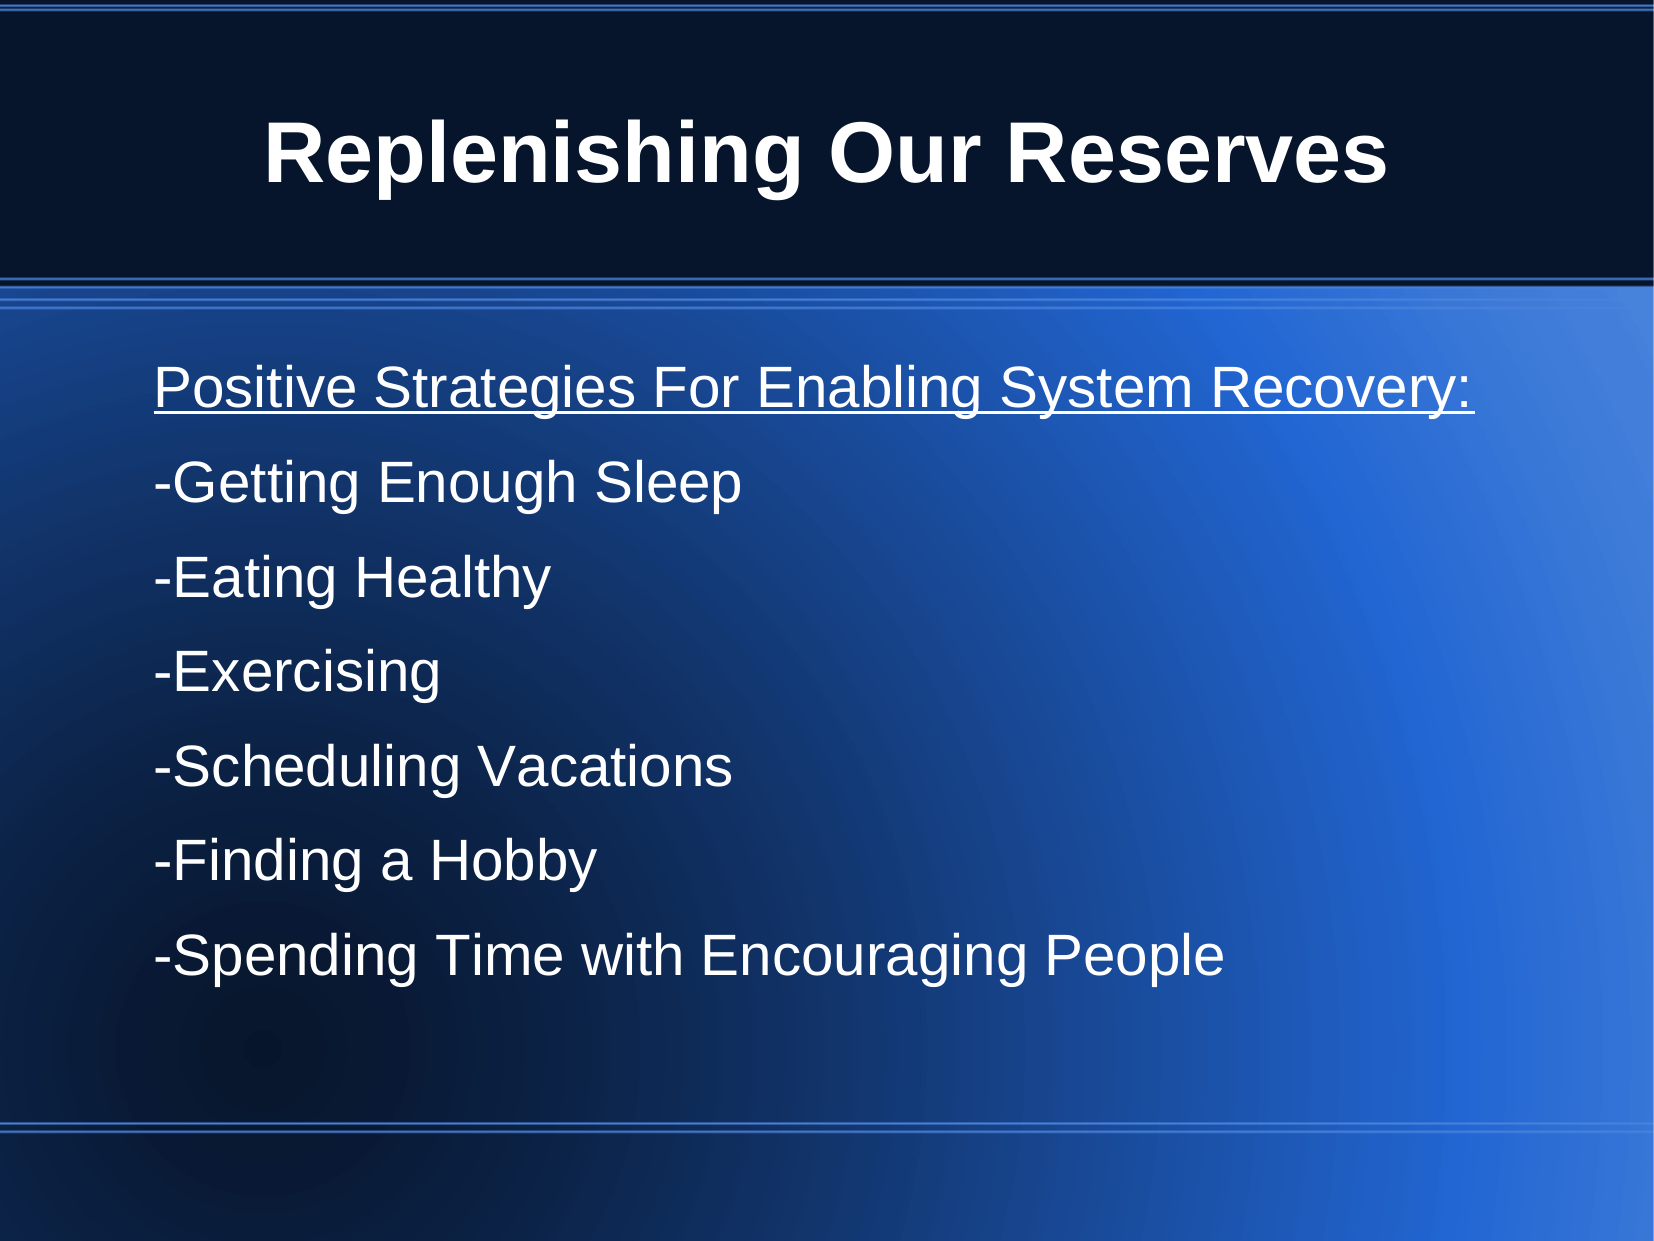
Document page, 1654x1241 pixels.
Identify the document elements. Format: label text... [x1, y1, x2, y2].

title Replenishing Our Reserves [82, 49, 1571, 257]
picture [0, 0, 1654, 1241]
list Positive Strategies For Enabling System Recovery: -Getting Enough Sleep -Eating Healthy -Exercising -Scheduling Vacations -Finding a Hobby -Spending Time with Encouraging People [82, 355, 1571, 1081]
